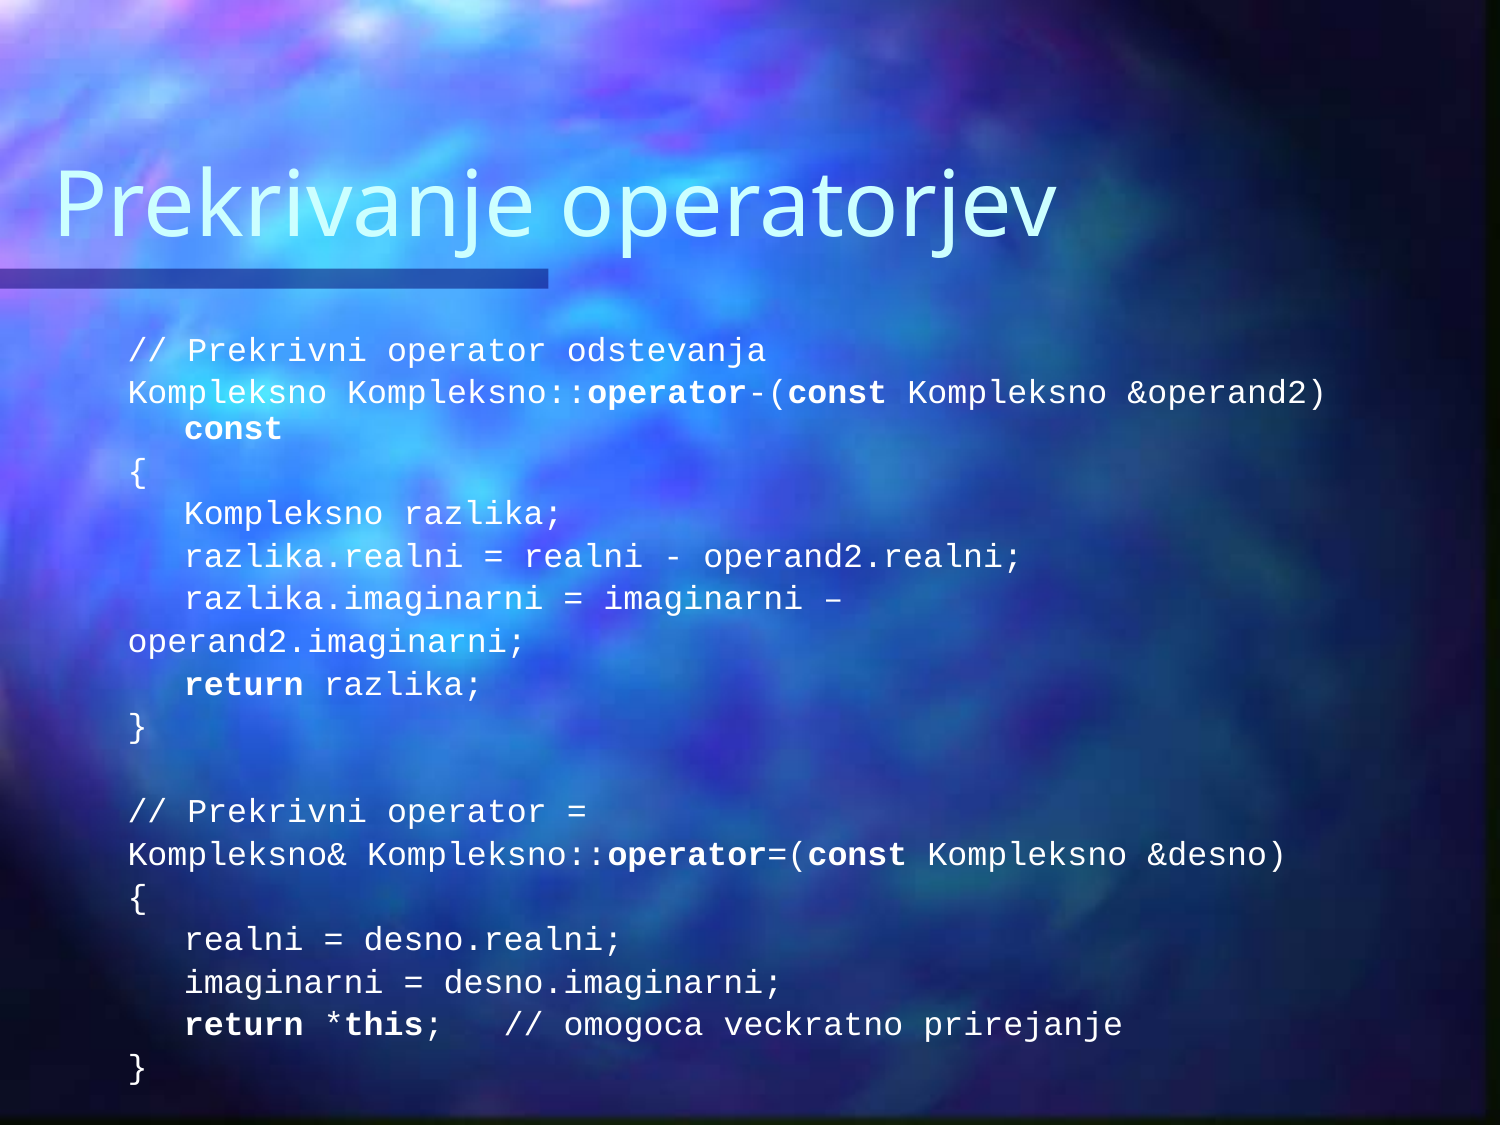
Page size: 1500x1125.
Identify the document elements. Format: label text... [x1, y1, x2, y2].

title Prekrivanje operatorjev [37, 75, 1313, 263]
list // Prekrivni operator odstevanja Kompleksno Kompleksno::operator-(const Kompleksno &operand2) const { Kompleksno razlika; razlika.realni = realni - operand2.realni; razlika.imaginarni = imaginarni – operand2.imaginarni; return razlika; } // Prekrivni operator = Kompleksno& Kompleksno::operator=(const Kompleksno &desno) { realni = desno.realni; imaginarni = desno.imaginarni; return *this; // omogoca veckratno prirejanje } [112, 324, 1388, 1000]
picture [0, 0, 1500, 1125]
